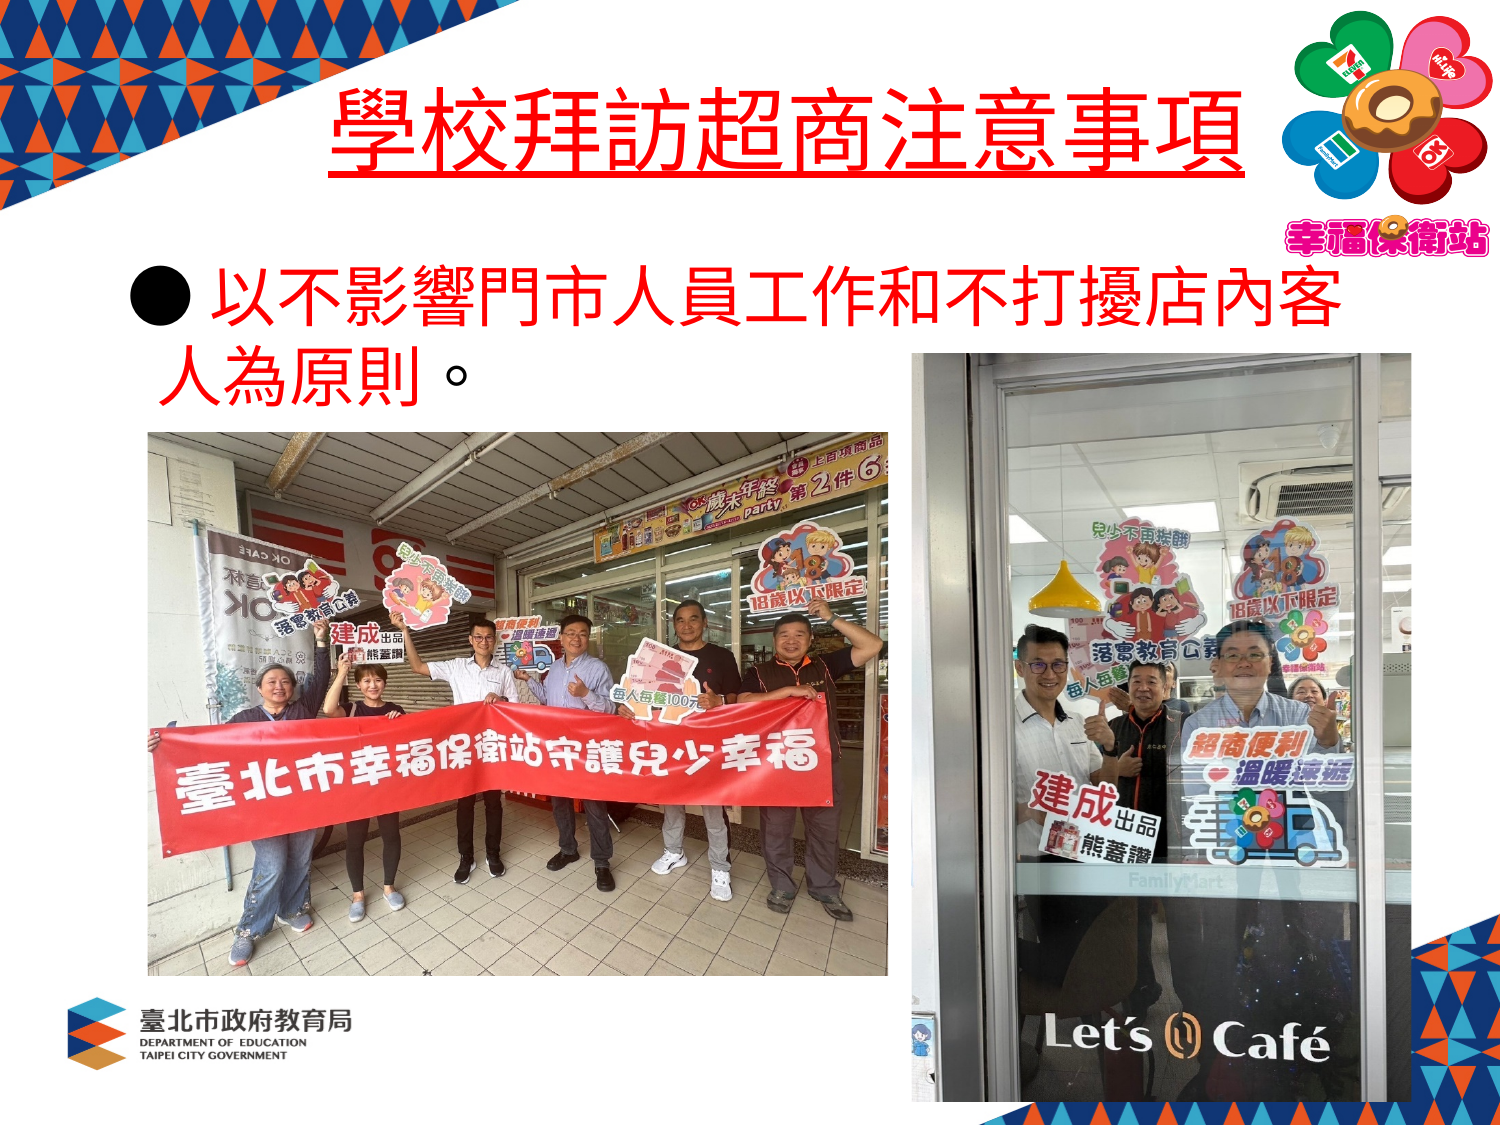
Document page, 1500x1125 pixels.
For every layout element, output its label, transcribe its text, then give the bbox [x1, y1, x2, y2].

title 學校拜訪超商注意事項 [312, 42, 1270, 227]
picture [147, 432, 889, 976]
picture [911, 353, 1412, 1102]
text_box [1121, 1042, 1459, 1103]
text_box ●以不影響門市人員工作和不打擾店內客人為原則。 [112, 247, 1376, 767]
